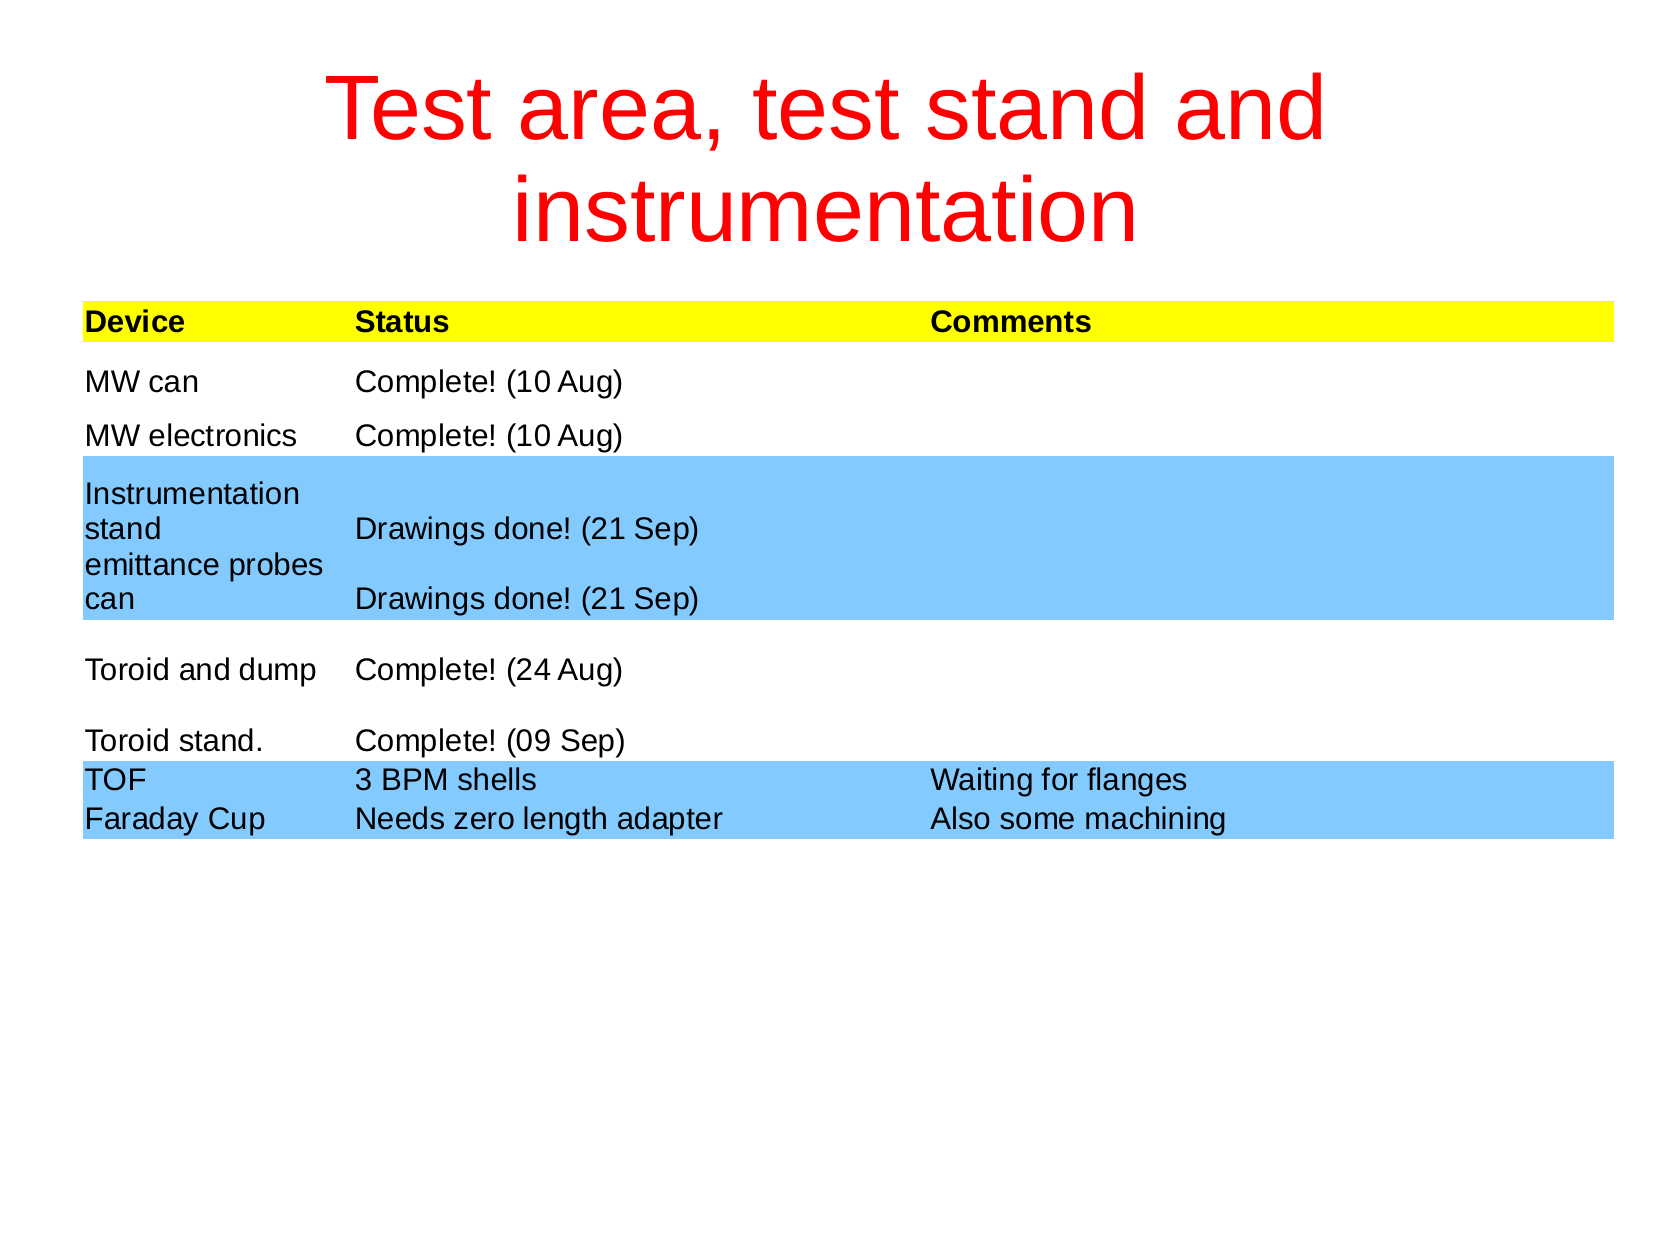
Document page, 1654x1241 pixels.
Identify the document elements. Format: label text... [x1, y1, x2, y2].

chart [82, 300, 1616, 1233]
title Test area, test stand and instrumentation [82, 55, 1571, 263]
